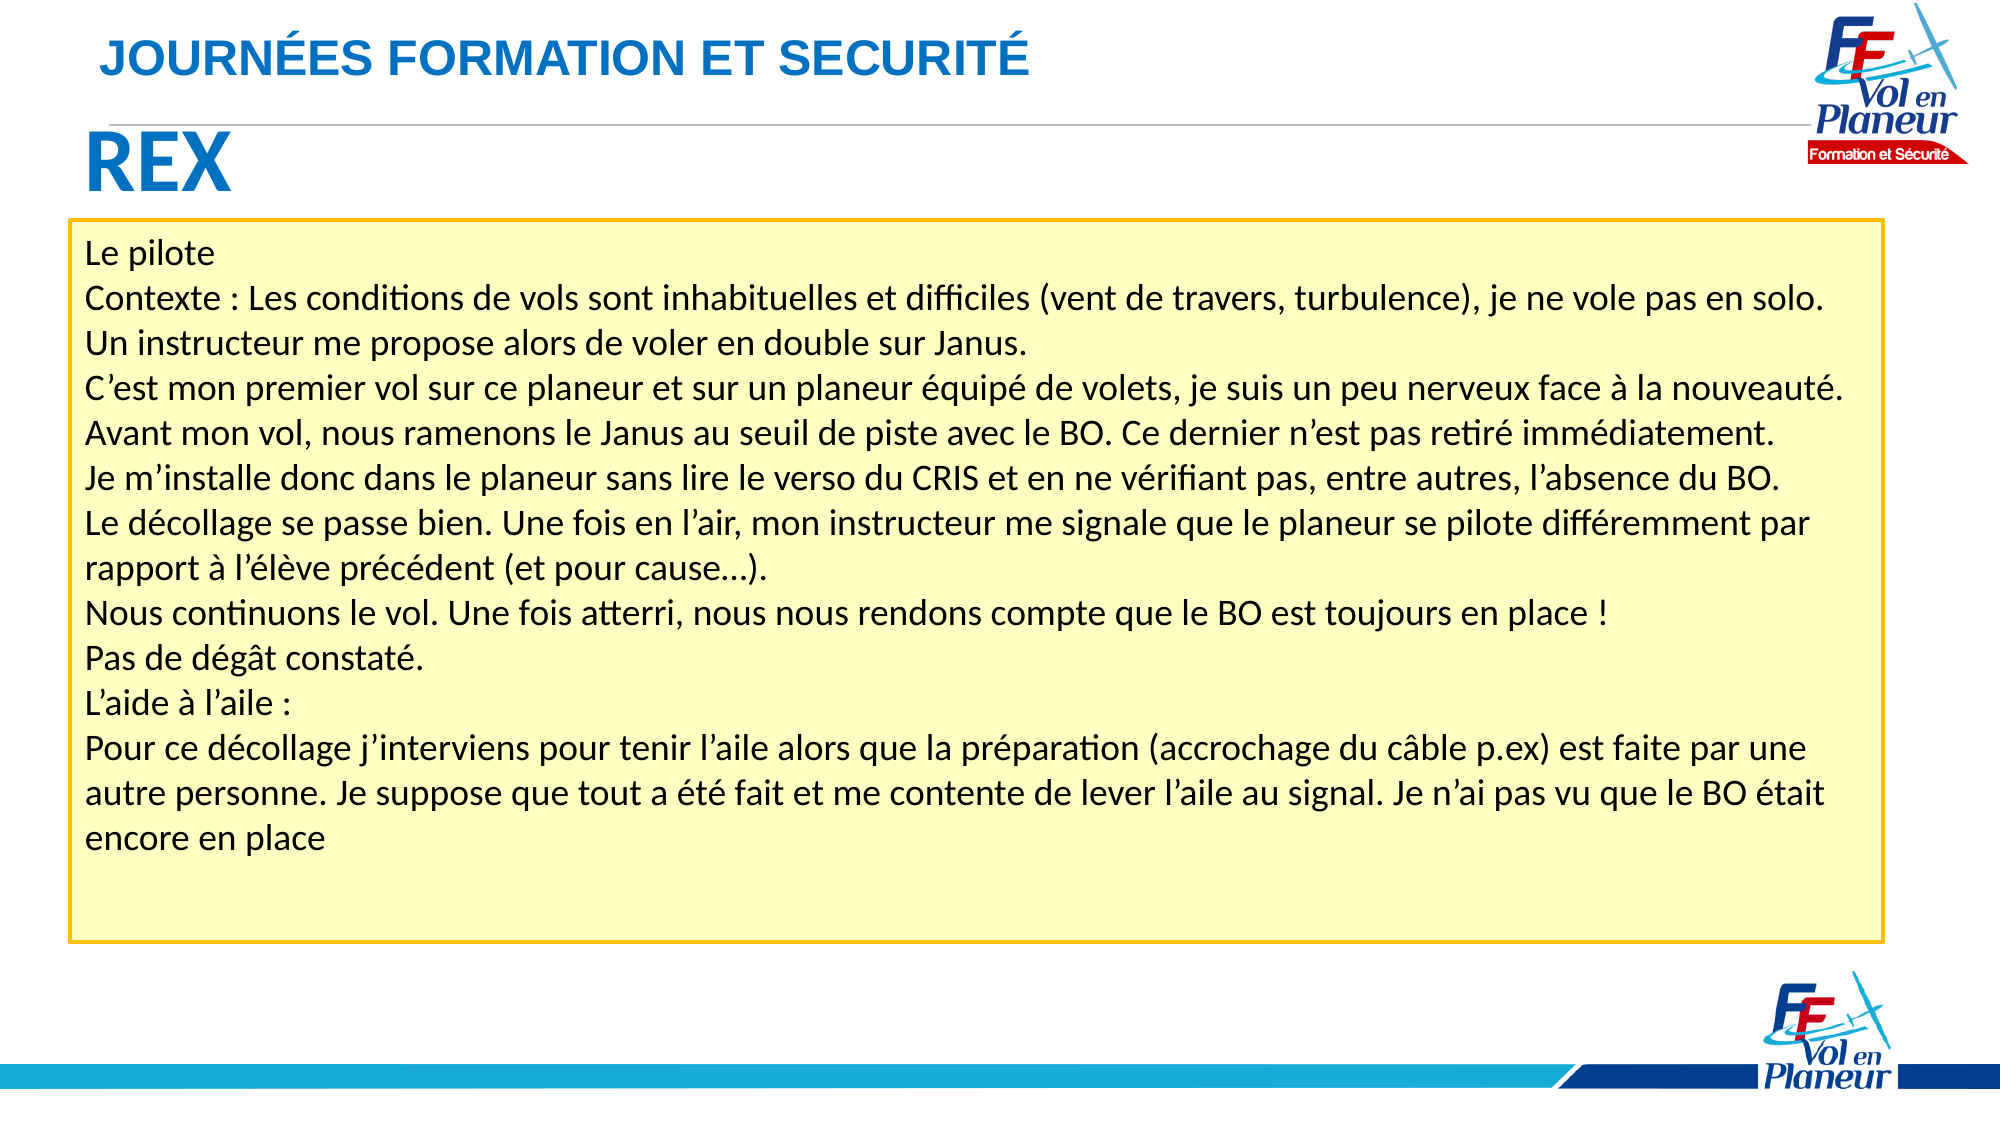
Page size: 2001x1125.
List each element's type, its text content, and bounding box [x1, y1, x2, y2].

text_box REX [70, 92, 1275, 218]
list JOURNÉES FORMATION ET SECURITÉ [70, 24, 1547, 93]
picture [0, 959, 2000, 1125]
picture [1759, 2, 2000, 165]
text_box Le pilote Contexte : Les conditions de vols sont inhabituelles et difficiles (vent de travers, turbulence), je ne vole pas en solo. Un instructeur me propose alors de voler en double sur Janus. C’est mon premier vol sur ce planeur et sur un planeur équipé de volets, je suis un peu nerveux face à la nouveauté. Avant mon vol, nous ramenons le Janus au seuil de piste avec le BO. Ce dernier n’est pas retiré immédiatement. Je m’installe donc dans le planeur sans lire le verso du CRIS et en ne vérifiant pas, entre autres, l’absence du BO. Le décollage se passe bien. Une fois en l’air, mon instructeur me signale que le planeur se pilote différemment par rapport à l’élève précédent (et pour cause…). Nous continuons le vol. Une fois atterri, nous nous rendons compte que le BO est toujours en place ! Pas de dégât constaté. L’aide à l’aile : Pour ce décollage j’interviens pour tenir l’aile alors que la préparation (accrochage du câble p.ex) est faite par une autre personne. Je suppose que tout a été fait et me contente de lever l’aile au signal. Je n’ai pas vu que le BO était encore en place [70, 220, 1884, 942]
